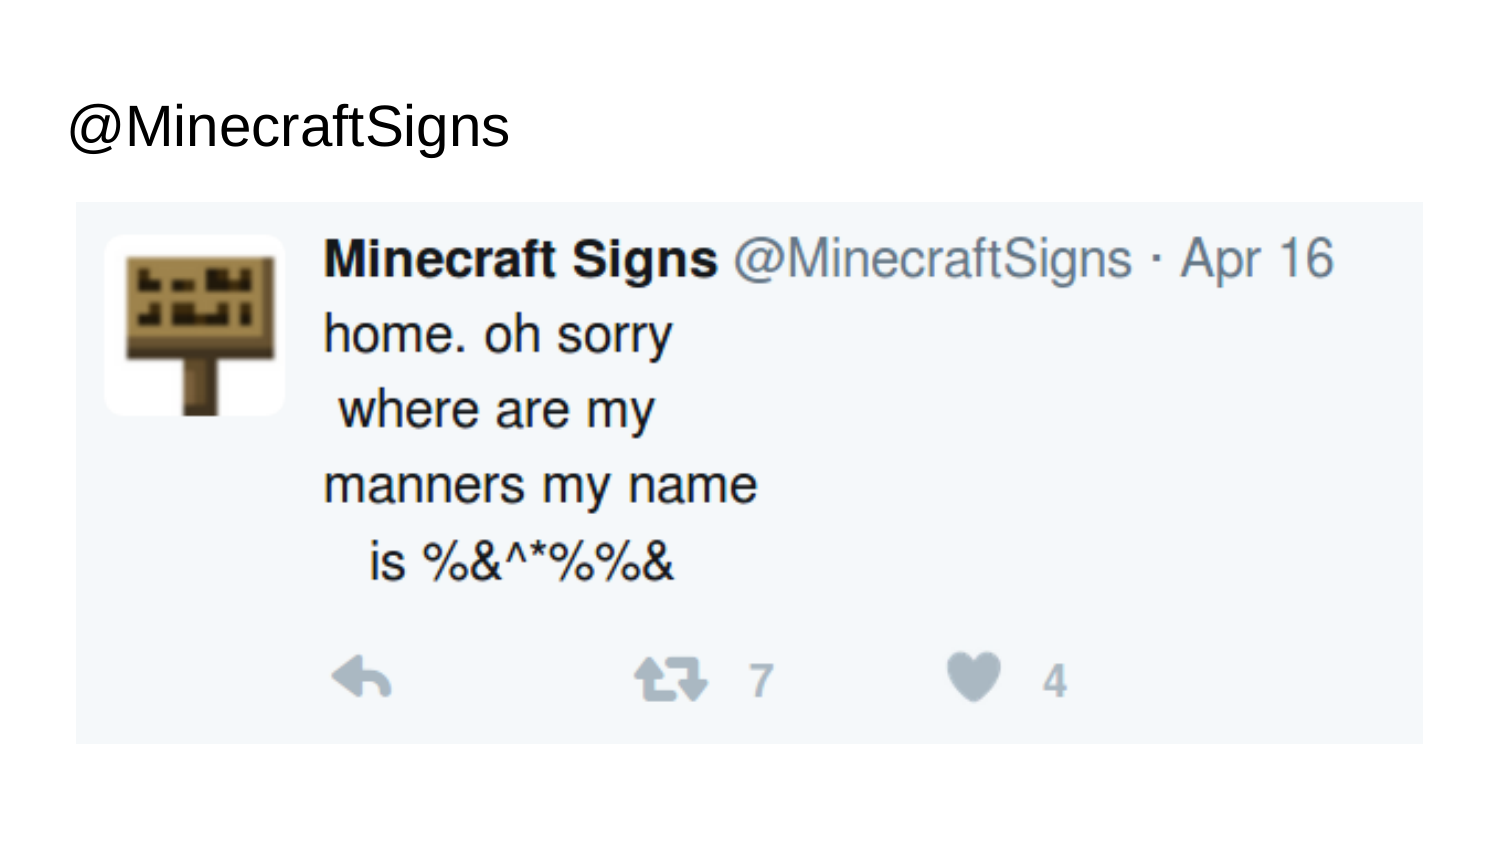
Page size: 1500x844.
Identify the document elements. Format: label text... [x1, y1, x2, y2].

title @MinecraftSigns [51, 72, 1449, 167]
picture [76, 202, 1423, 744]
